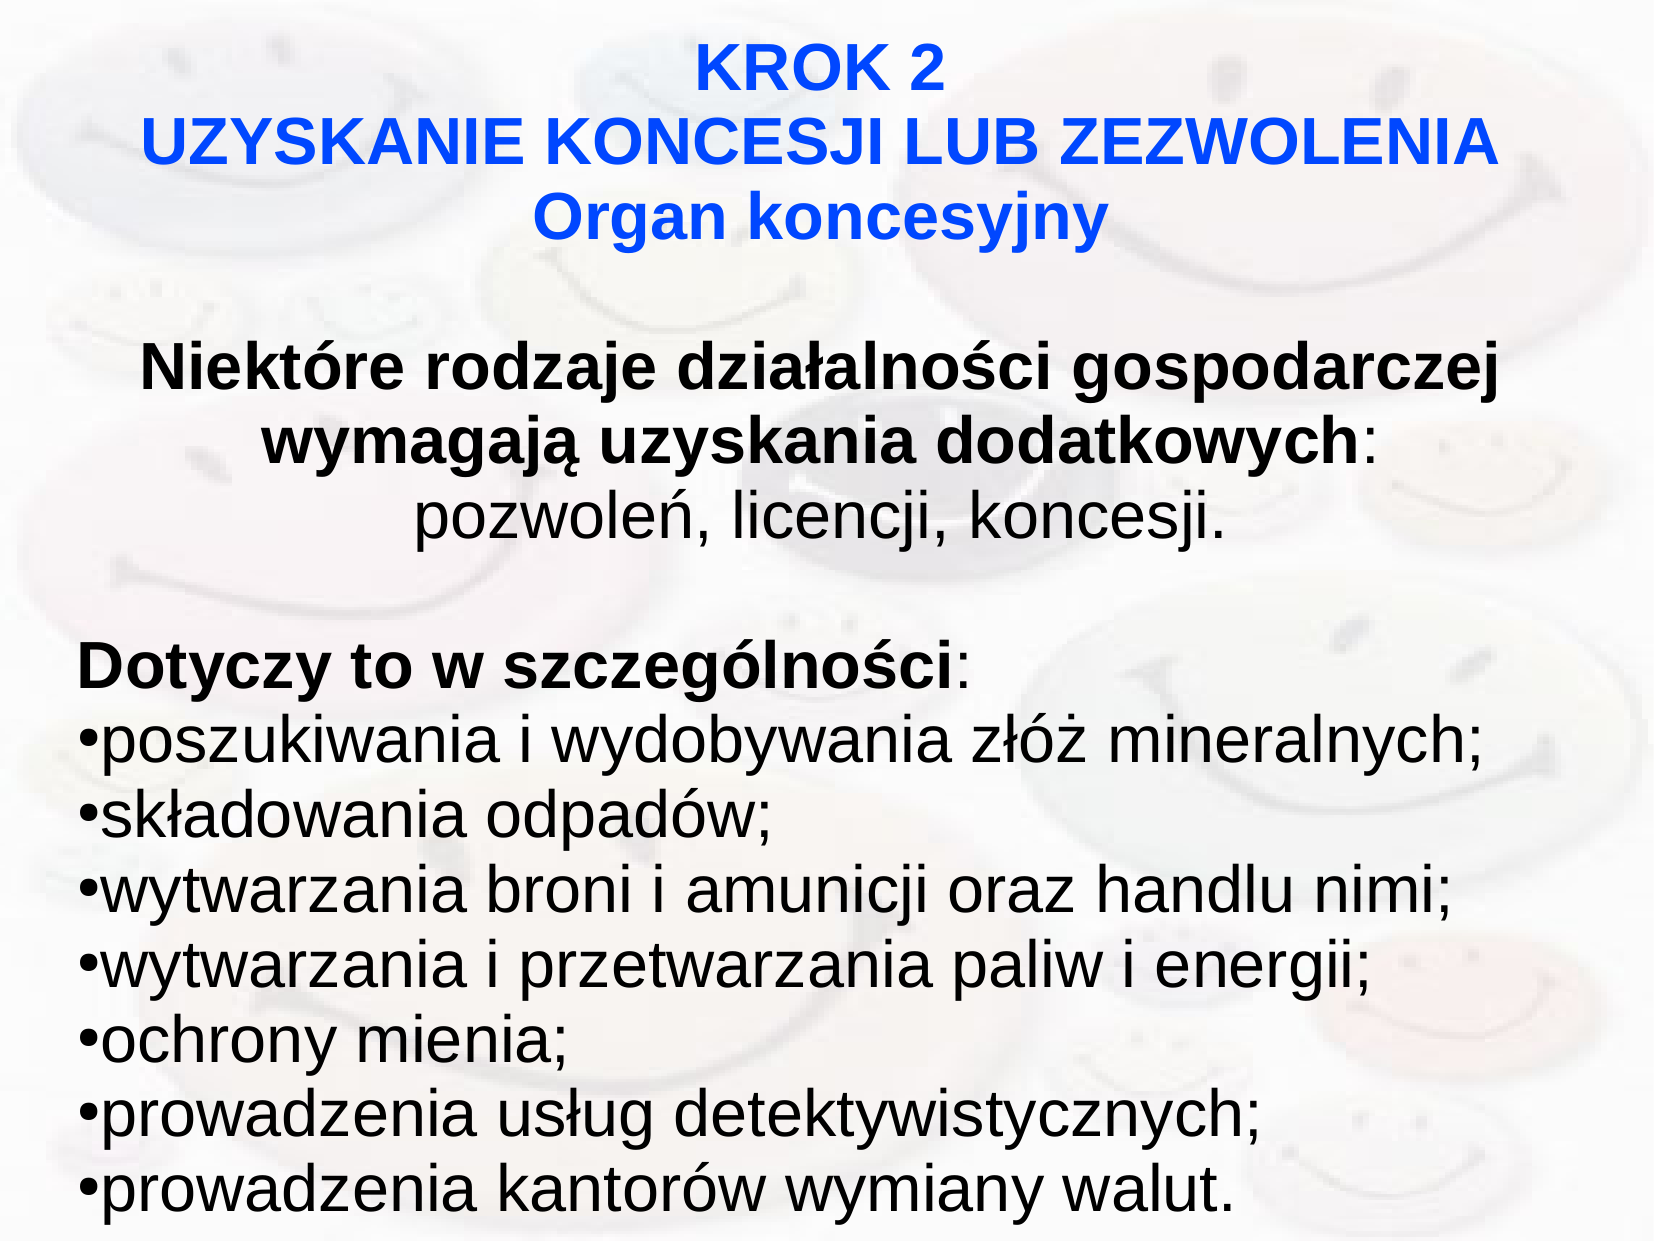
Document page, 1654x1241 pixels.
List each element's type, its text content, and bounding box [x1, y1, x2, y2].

subtitle KROK 2 UZYSKANIE KONCESJI LUB ZEZWOLENIA Organ koncesyjny Niektóre rodzaje działalności gospodarczej wymagają uzyskania dodatkowych: pozwoleń, licencji, koncesji. Dotyczy to w szczególności: poszukiwania i wydobywania złóż mineralnych; składowania odpadów; wytwarzania broni i amunicji oraz handlu nimi; wytwarzania i przetwarzania paliw i energii; ochrony mienia; prowadzenia usług detektywistycznych; prowadzenia kantorów wymiany walut. [76, 29, 1565, 1226]
picture [0, 0, 1654, 1241]
